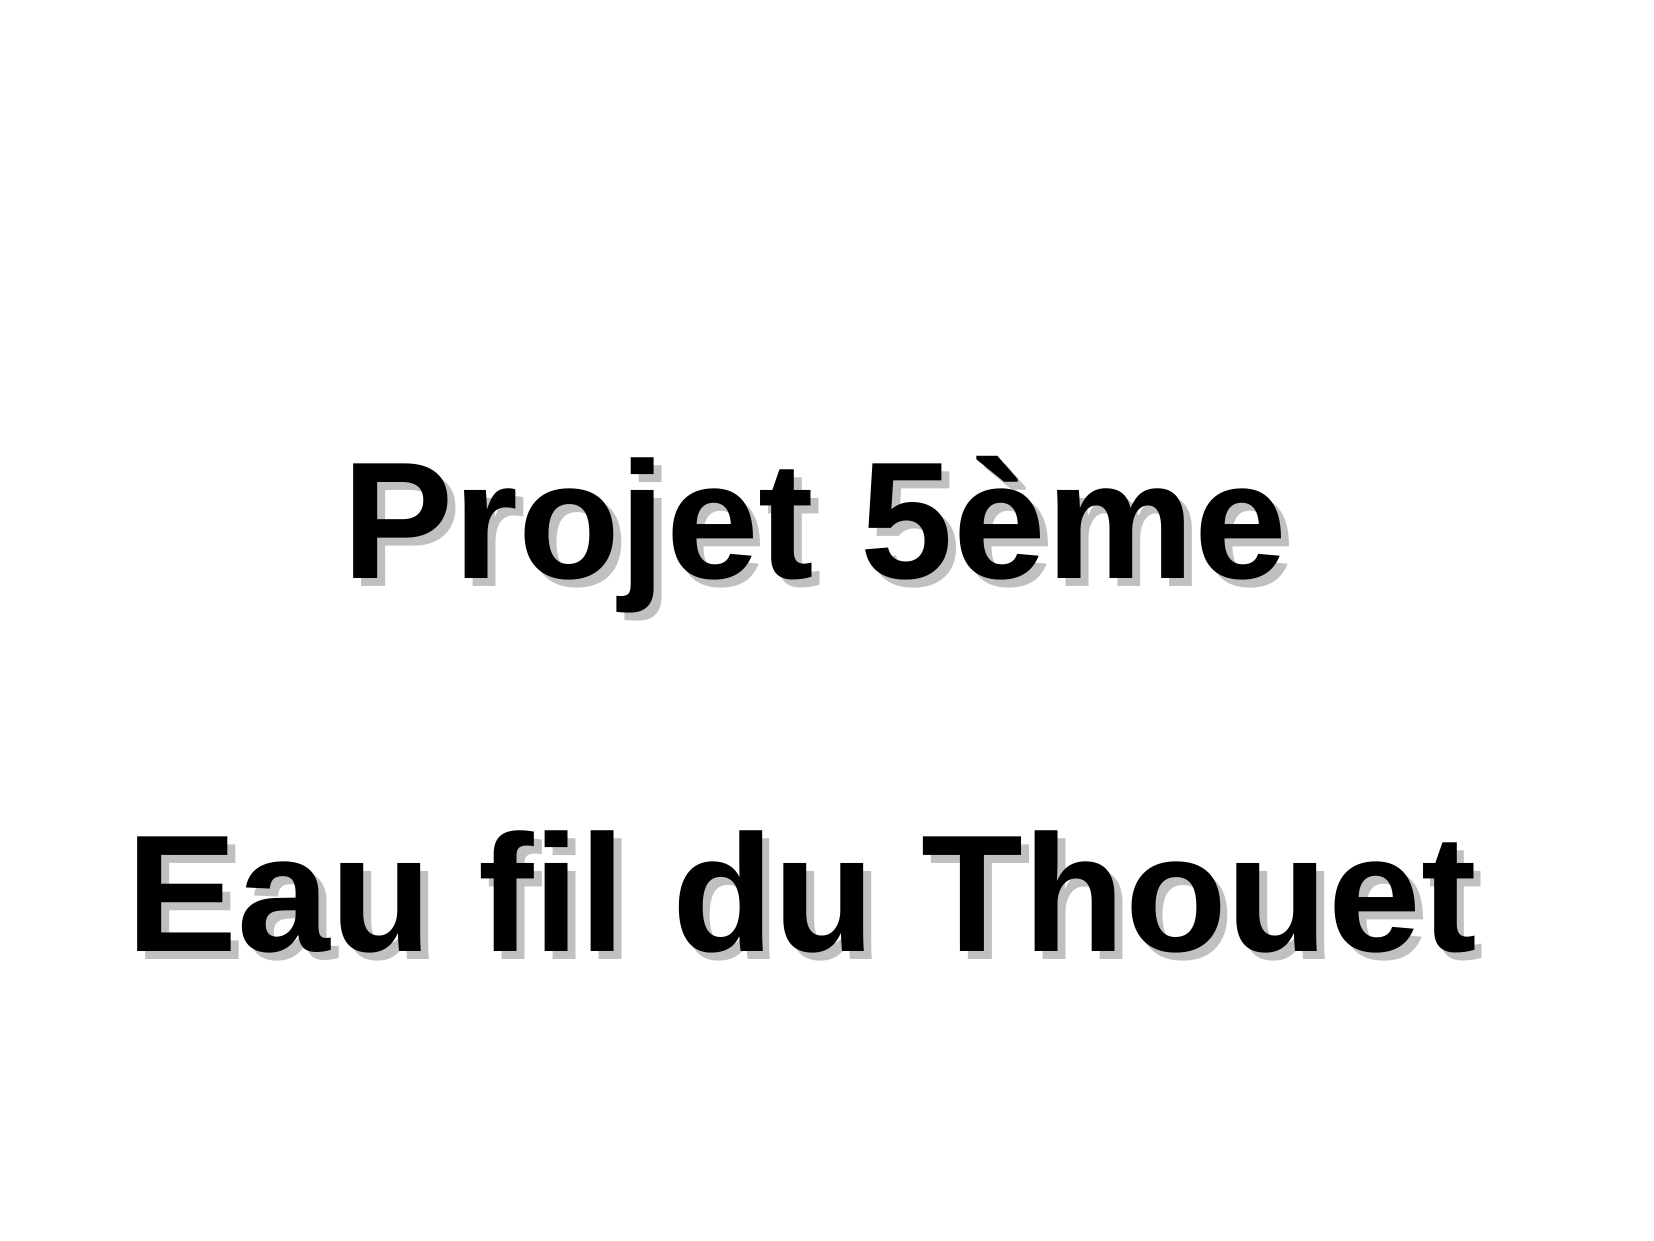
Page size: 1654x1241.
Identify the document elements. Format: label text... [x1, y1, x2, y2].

title Projet 5ème Eau fil du Thouet [70, 177, 1560, 1052]
